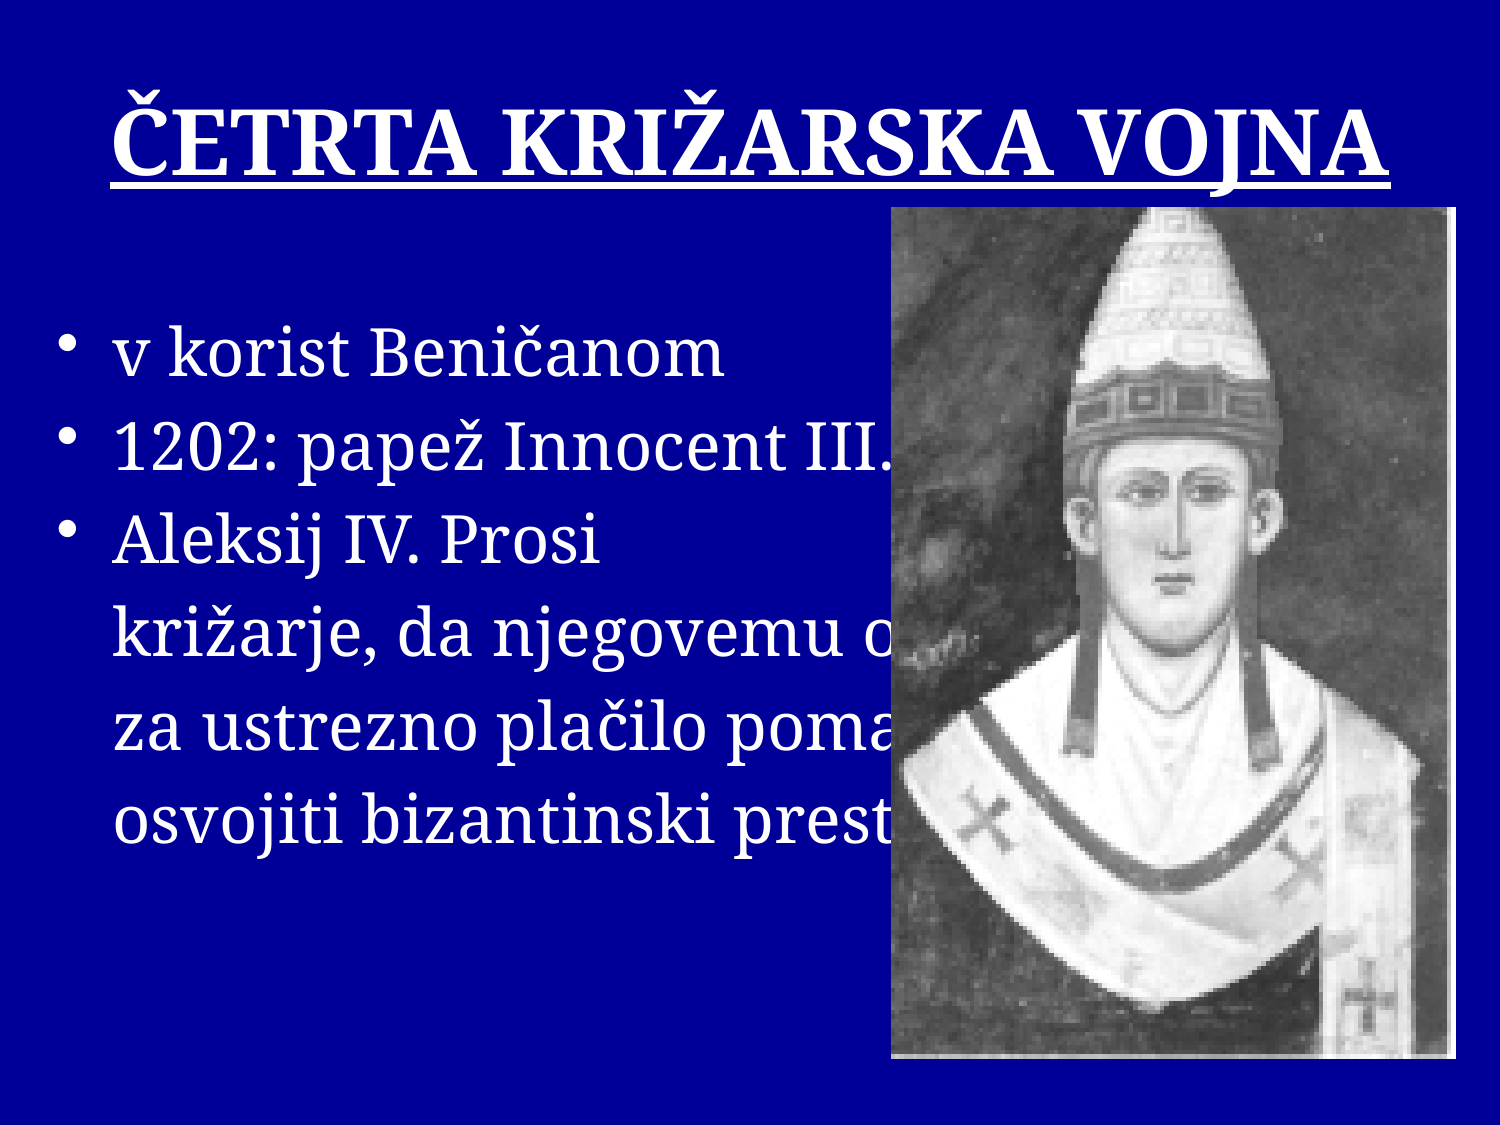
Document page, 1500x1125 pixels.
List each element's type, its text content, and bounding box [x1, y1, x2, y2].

list v korist Beničanom 1202: papež Innocent III. Aleksij IV. Prosi križarje, da njegovemu očetu za ustrezno plačilo pomagajo osvojiti bizantinski prestol [41, 302, 891, 1045]
title ČETRTA KRIŽARSKA VOJNA [75, 45, 1425, 233]
picture [891, 207, 1456, 1059]
